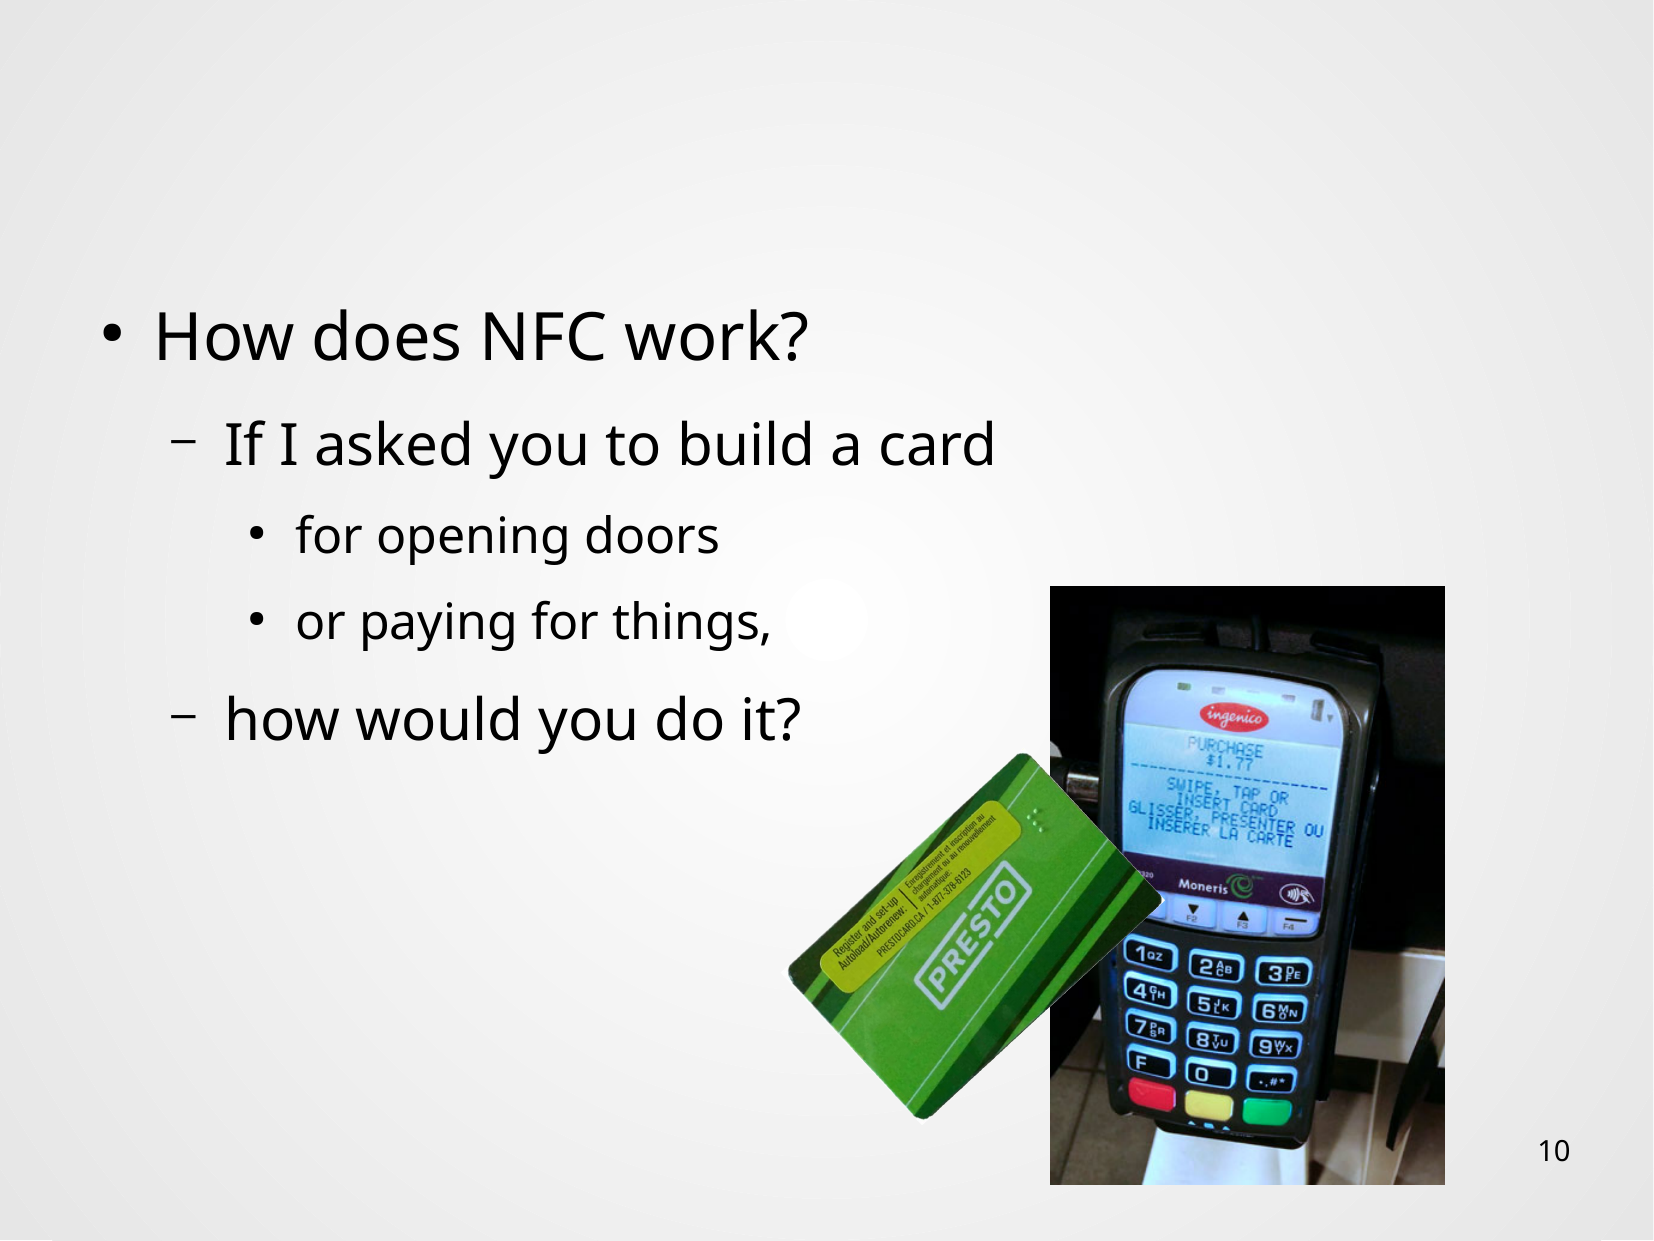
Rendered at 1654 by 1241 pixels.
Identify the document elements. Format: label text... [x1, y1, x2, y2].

picture [780, 586, 1445, 1186]
list How does NFC work? If I asked you to build a card for opening doors or paying for things, how would you do it? [82, 289, 1571, 1010]
